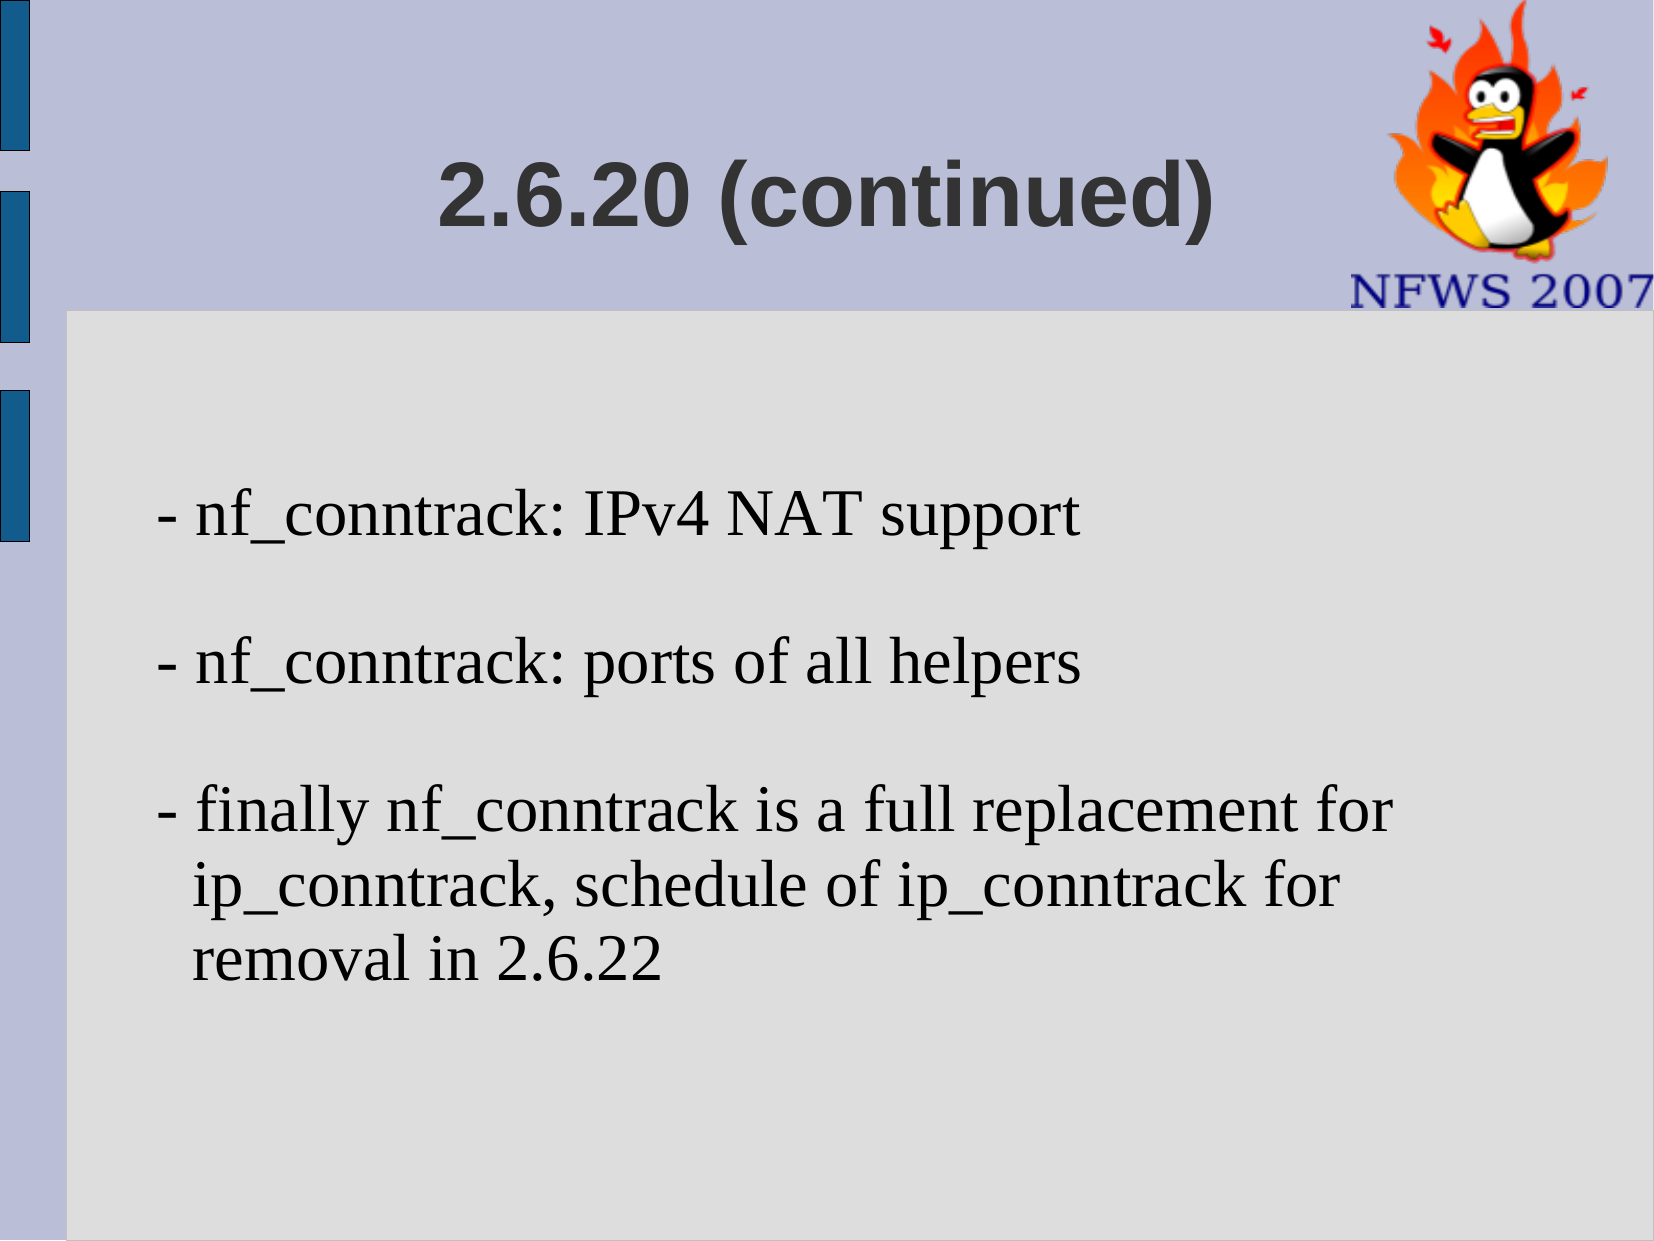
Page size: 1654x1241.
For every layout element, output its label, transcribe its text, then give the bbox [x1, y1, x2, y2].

title 2.6.20 (continued) [121, 98, 1351, 291]
picture [1351, 0, 1654, 308]
subtitle - nf_conntrack: IPv4 NAT support - nf_conntrack: ports of all helpers - finally nf_conntrack is a full replacement for ip_conntrack, schedule of ip_conntrack for removal in 2.6.22 [121, 352, 1534, 1119]
